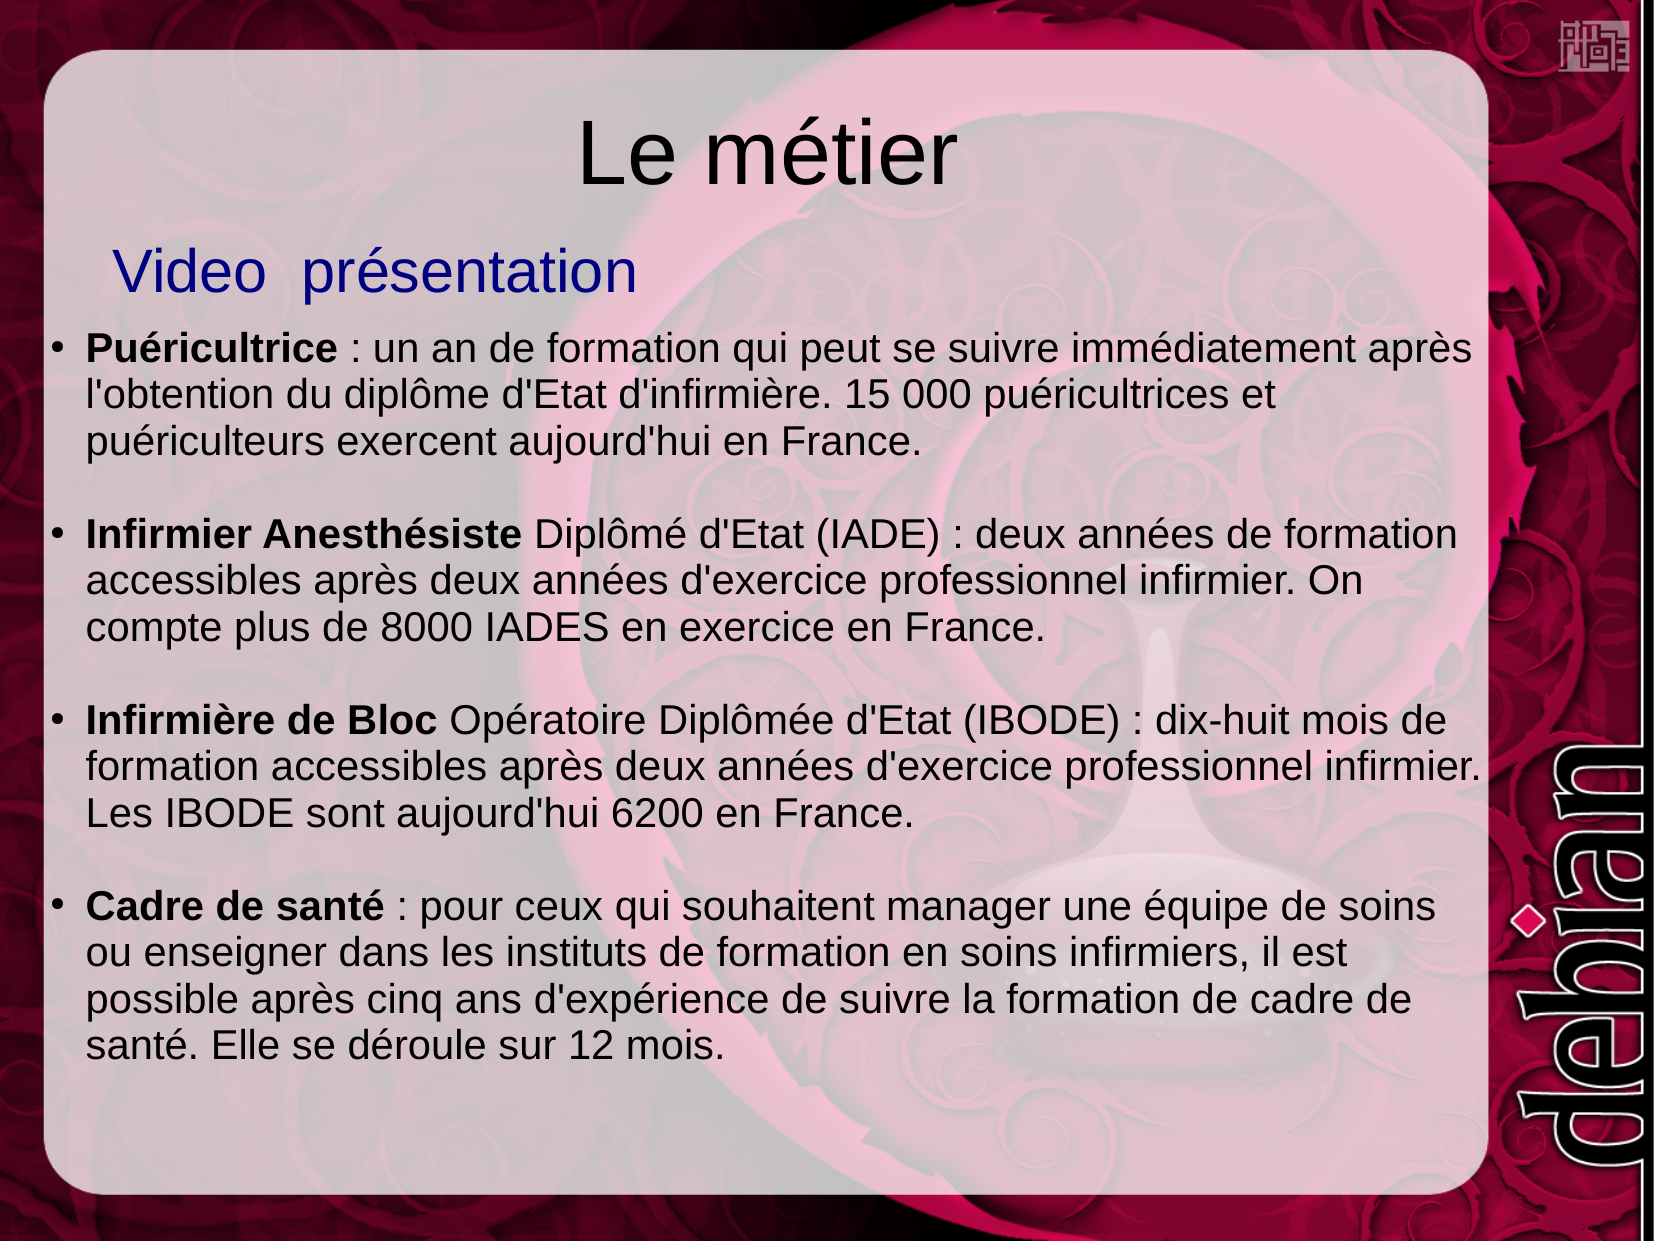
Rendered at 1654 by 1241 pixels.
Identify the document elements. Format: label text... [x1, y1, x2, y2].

picture [0, 0, 1654, 1241]
text_box Puéricultrice : un an de formation qui peut se suivre immédiatement après l'obtention du diplôme d'Etat d'infirmière. 15 000 puéricultrices et puériculteurs exercent aujourd'hui en France. Infirmier Anesthésiste Diplômé d'Etat (IADE) : deux années de formation accessibles après deux années d'exercice professionnel infirmier. On compte plus de 8000 IADES en exercice en France. Infirmière de Bloc Opératoire Diplômée d'Etat (IBODE) : dix-huit mois de formation accessibles après deux années d'exercice professionnel infirmier. Les IBODE sont aujourd'hui 6200 en France. Cadre de santé : pour ceux qui souhaitent manager une équipe de soins ou enseigner dans les instituts de formation en soins infirmiers, il est possible après cinq ans d'expérience de suivre la formation de cadre de santé. Elle se déroule sur 12 mois. [35, 317, 1501, 1158]
list Video présentation [47, 141, 1252, 308]
title Le métier [59, 49, 1477, 257]
